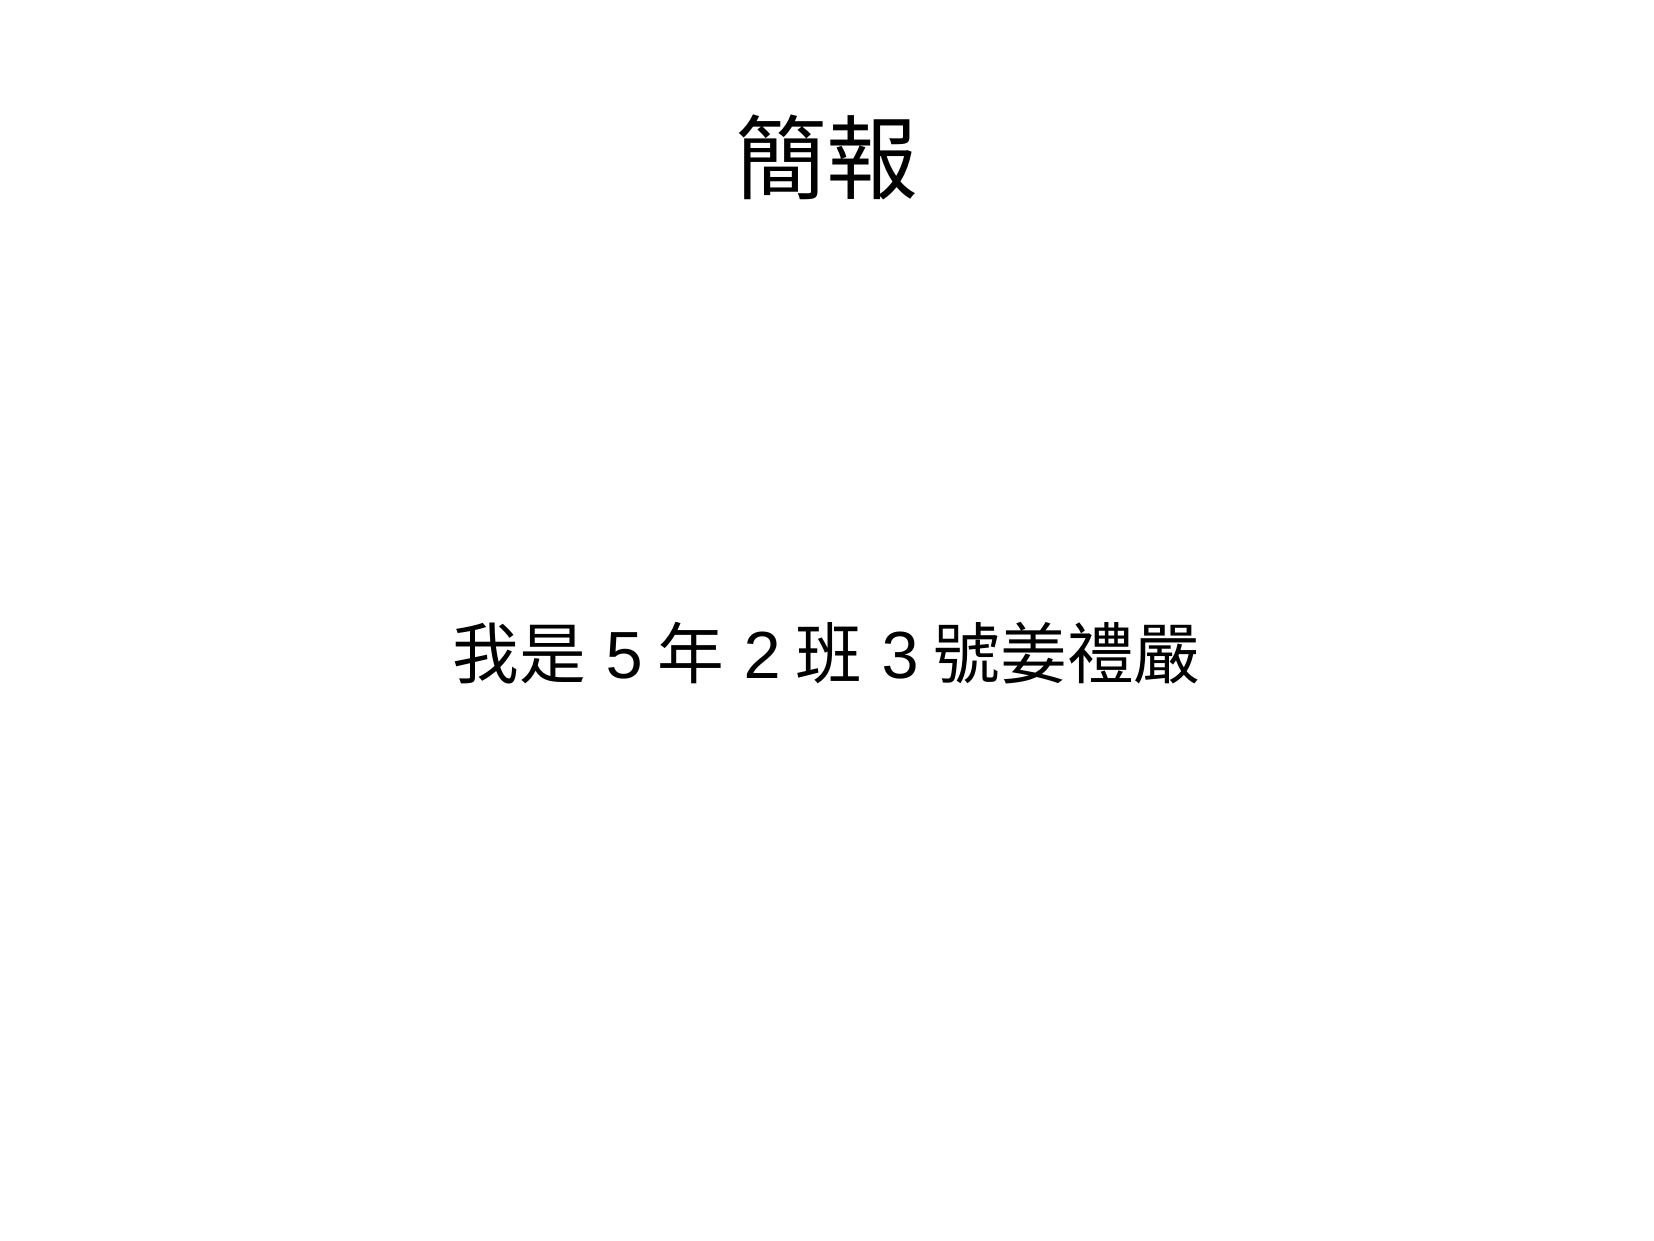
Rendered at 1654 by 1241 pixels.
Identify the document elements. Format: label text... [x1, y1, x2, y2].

title 簡報 [82, 49, 1571, 257]
subtitle 我是5年2班3號姜禮嚴 [82, 290, 1571, 1010]
